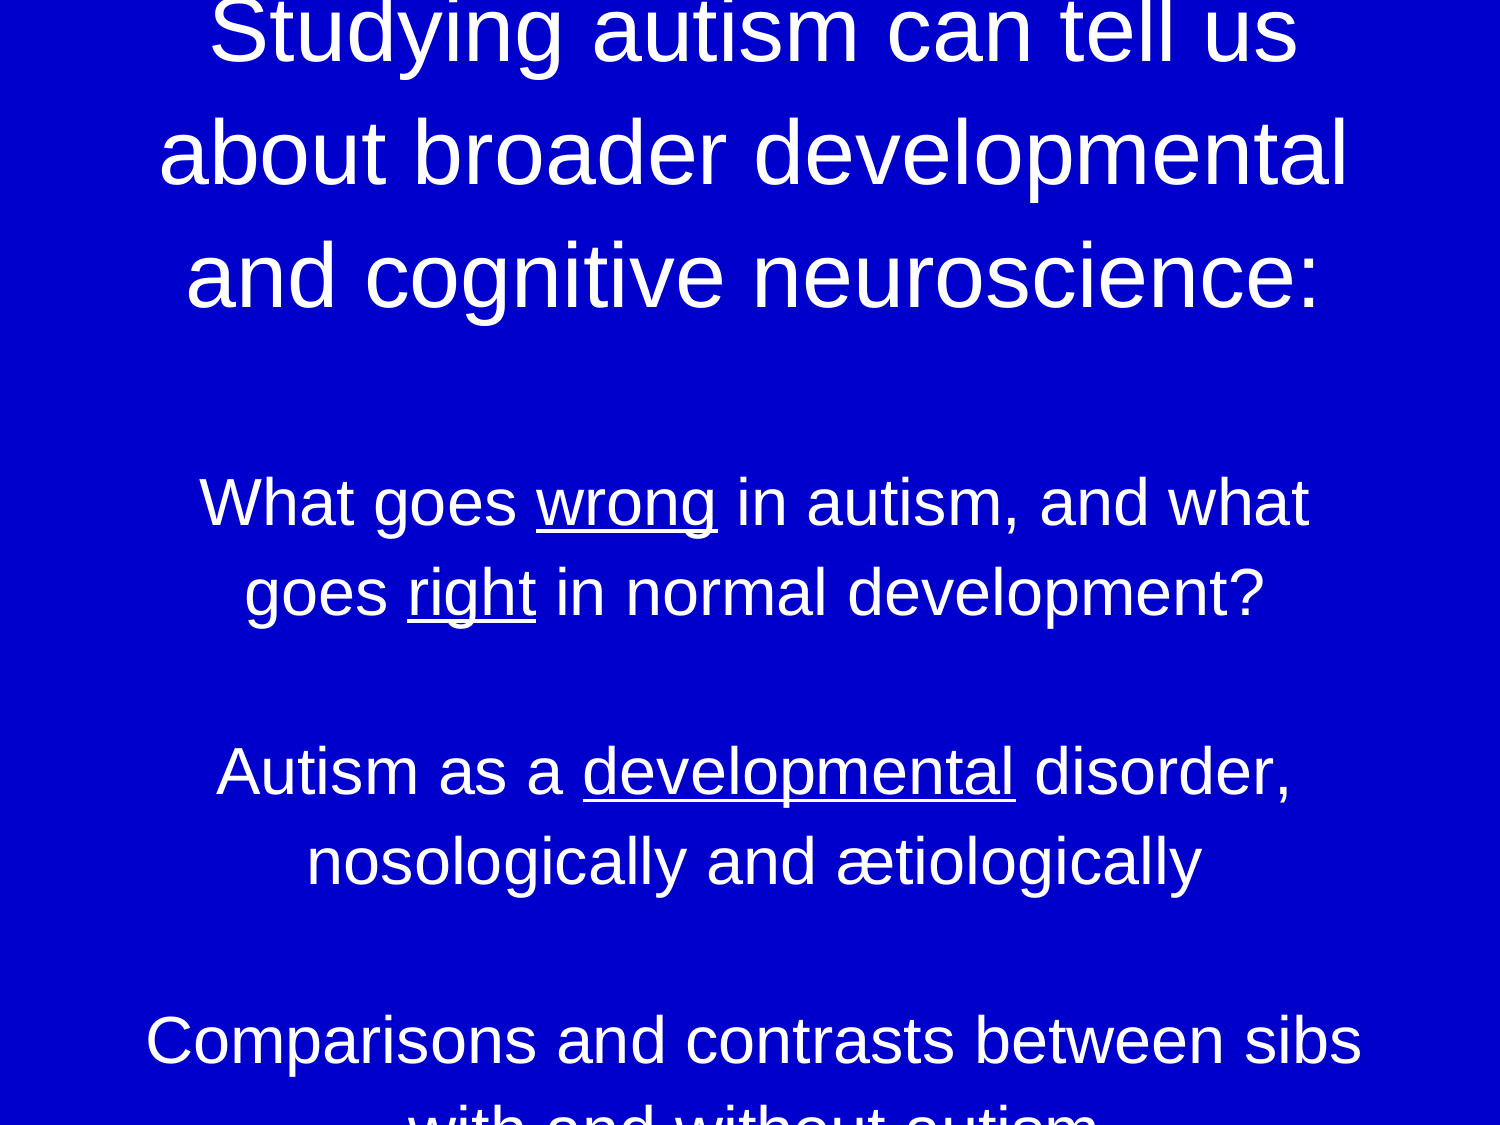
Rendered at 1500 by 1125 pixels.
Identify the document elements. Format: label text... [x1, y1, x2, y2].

title Studying autism can tell us about broader developmental and cognitive neuroscience: What goes wrong in autism, and what goes right in normal development? Autism as a developmental disorder, nosologically and ætiologically Comparisons and contrasts between sibs with and without autism [117, 23, 1393, 1102]
